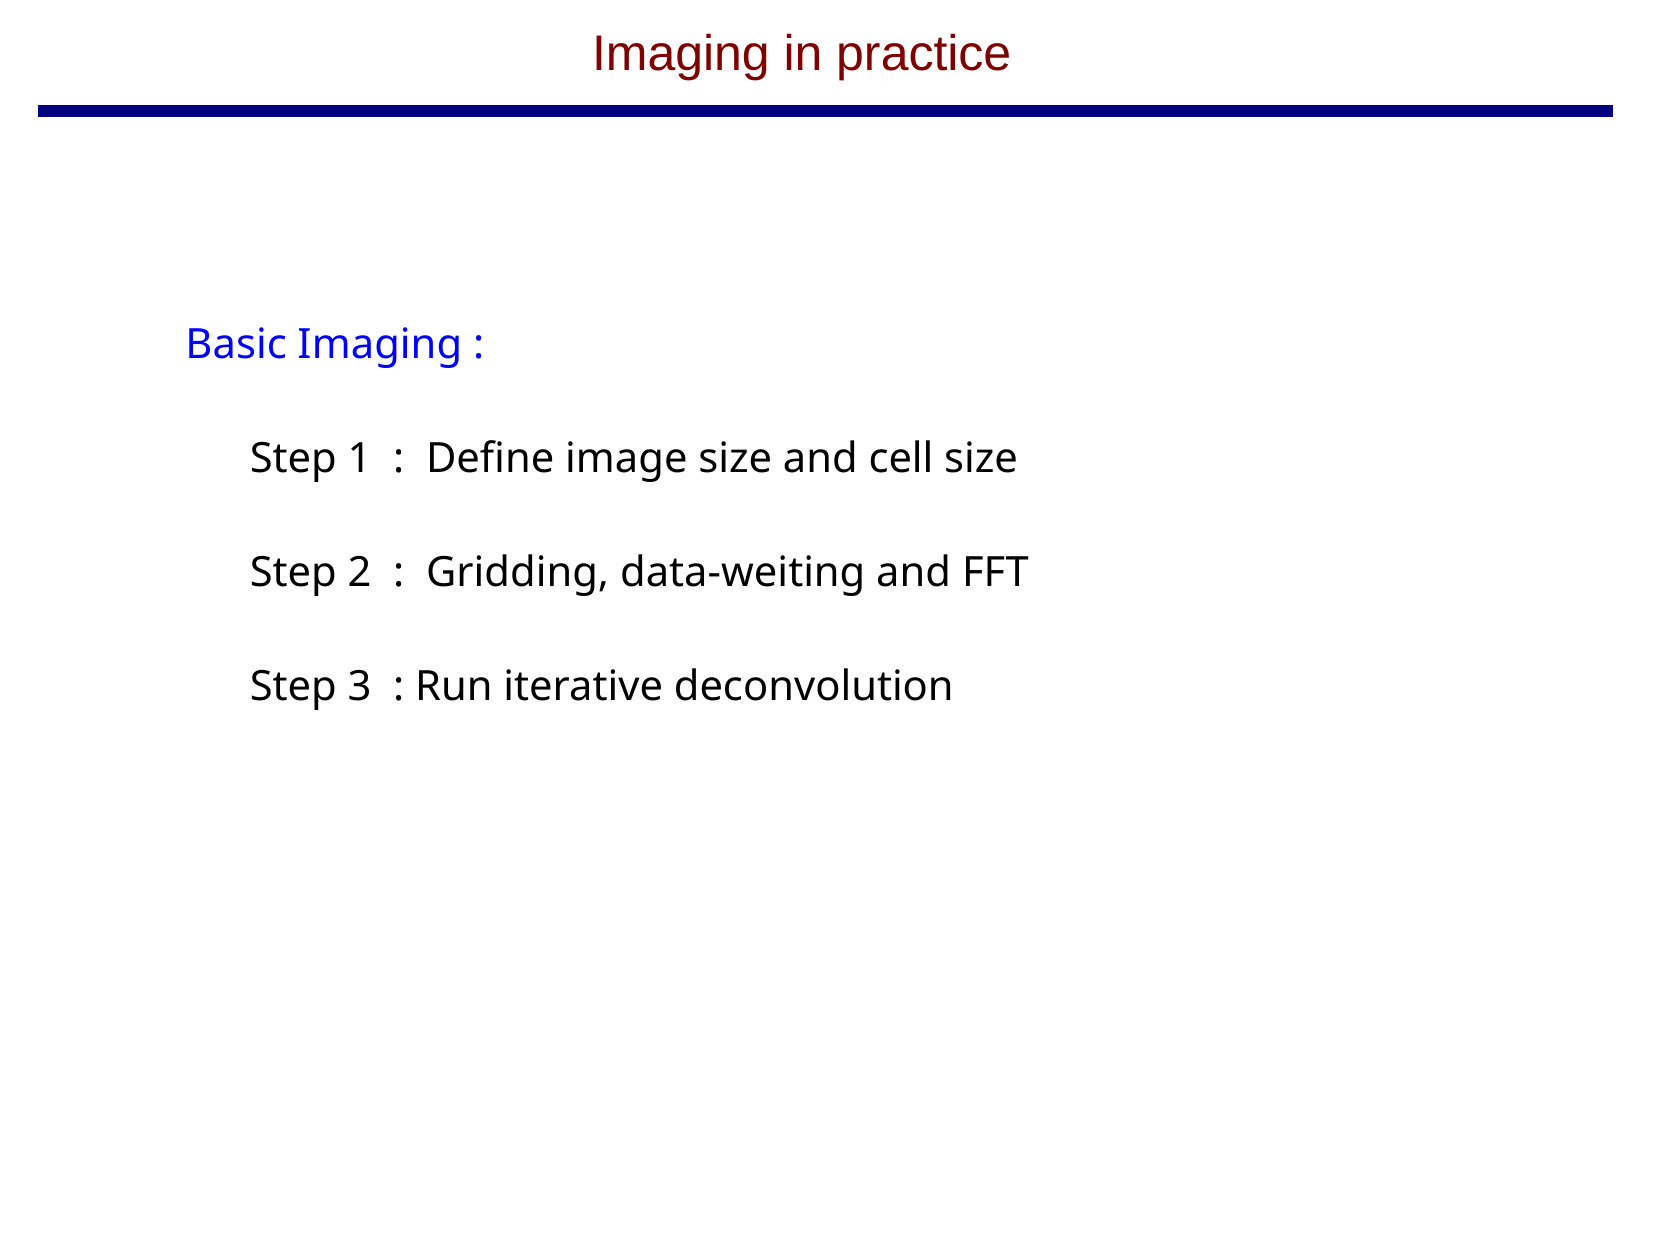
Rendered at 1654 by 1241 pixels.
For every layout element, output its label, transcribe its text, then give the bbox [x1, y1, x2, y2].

text_box Imaging in practice [280, 25, 1324, 82]
text_box Basic Imaging : Step 1 : Define image size and cell size Step 2 : Gridding, data-weiting and FFT Step 3 : Run iterative deconvolution [170, 306, 1498, 803]
